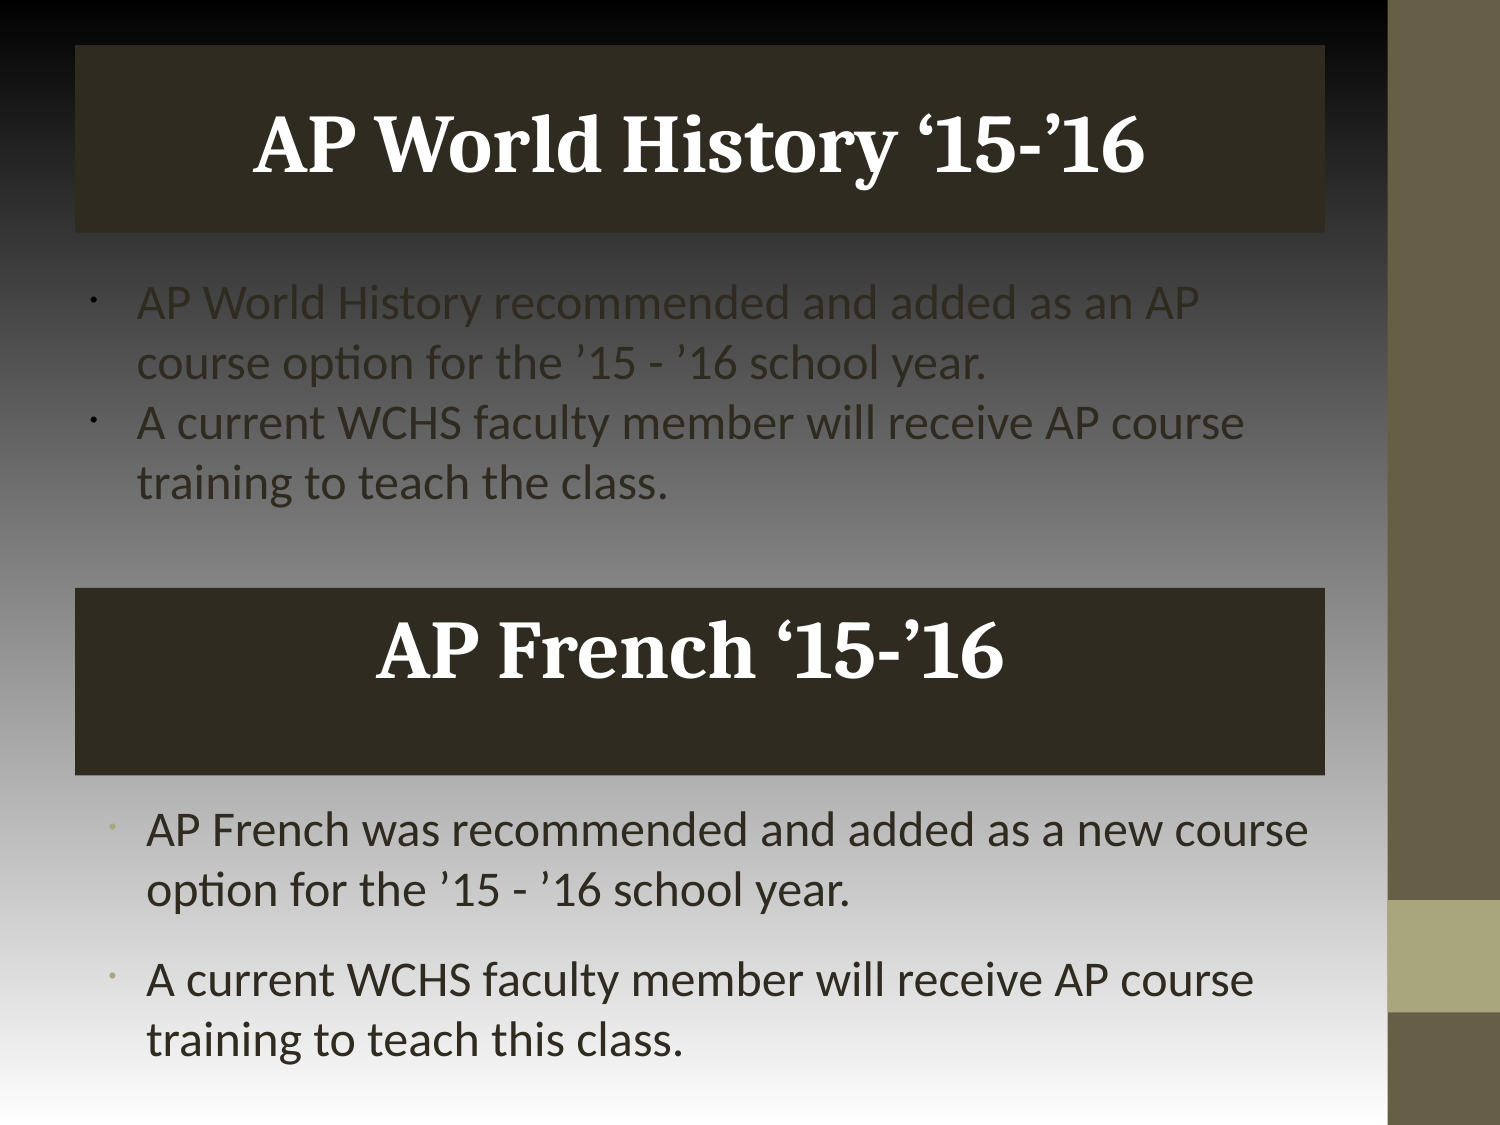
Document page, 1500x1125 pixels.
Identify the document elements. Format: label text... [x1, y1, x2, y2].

text_box AP World History recommended and added as an AP course option for the ’15 - ’16 school year. A current WCHS faculty member will receive AP course training to teach the class. [75, 262, 1325, 518]
list AP French was recommended and added as a new course option for the ’15 - ’16 school year. A current WCHS faculty member will receive AP course training to teach this class. [75, 789, 1325, 1083]
text_box AP World History ‘15-’16 [75, 45, 1325, 233]
title AP French ‘15-’16 [75, 587, 1325, 776]
